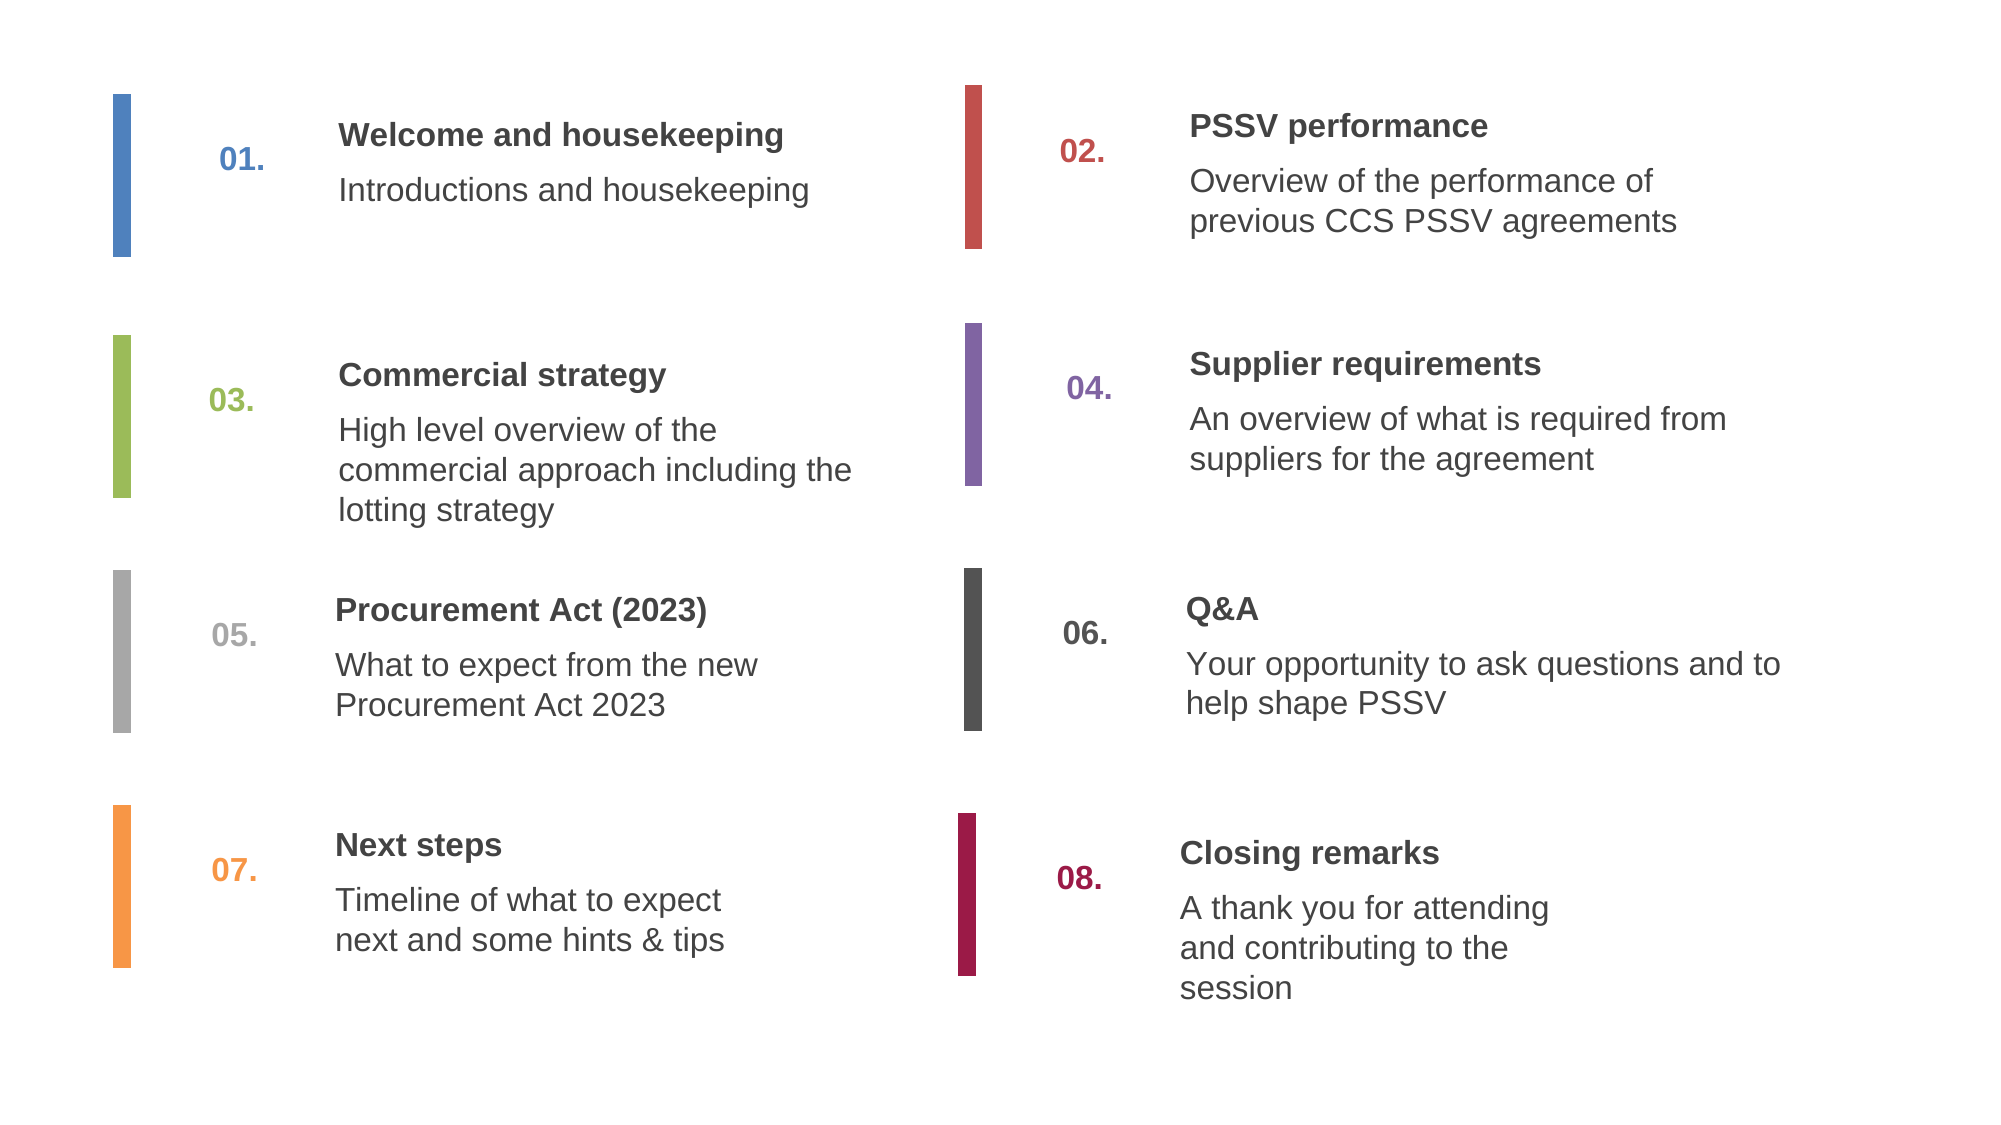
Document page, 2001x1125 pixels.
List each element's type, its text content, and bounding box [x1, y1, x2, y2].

text_box 06. [1026, 608, 1145, 655]
text_box 03. [174, 374, 289, 421]
text_box Procurement Act (2023) [329, 585, 923, 632]
text_box [965, 85, 982, 249]
text_box Introductions and housekeeping [332, 165, 926, 212]
text_box [958, 813, 976, 976]
text_box Welcome and housekeeping [332, 109, 941, 156]
text_box Supplier requirements [1183, 338, 1787, 385]
text_box A thank you for attending and contributing to the session [1174, 883, 1621, 1011]
text_box [113, 94, 131, 257]
text_box Your opportunity to ask questions and to help shape PSSV [1180, 638, 1788, 726]
text_box 08. [1020, 852, 1139, 899]
text_box Closing remarks [1174, 828, 1768, 875]
text_box 01. [183, 134, 302, 181]
text_box 07. [175, 844, 294, 891]
text_box 05. [175, 609, 294, 656]
text_box [113, 570, 131, 733]
text_box [113, 805, 131, 968]
text_box PSSV performance [1183, 100, 1787, 147]
text_box Timeline of what to expect next and some hints & tips [329, 875, 776, 963]
text_box An overview of what is required from suppliers for the agreement [1183, 394, 1743, 481]
text_box [965, 323, 982, 486]
text_box Overview of the performance of previous CCS PSSV agreements [1183, 156, 1743, 243]
text_box [113, 335, 131, 498]
text_box What to expect from the new Procurement Act 2023 [329, 640, 776, 728]
text_box Q&A [1180, 583, 1774, 630]
text_box Commercial strategy [332, 350, 926, 397]
text_box 04. [1030, 363, 1149, 410]
text_box High level overview of the commercial approach including the lotting strategy [332, 405, 892, 533]
text_box [964, 568, 982, 731]
text_box 02. [1027, 125, 1139, 172]
text_box Next steps [329, 820, 923, 867]
